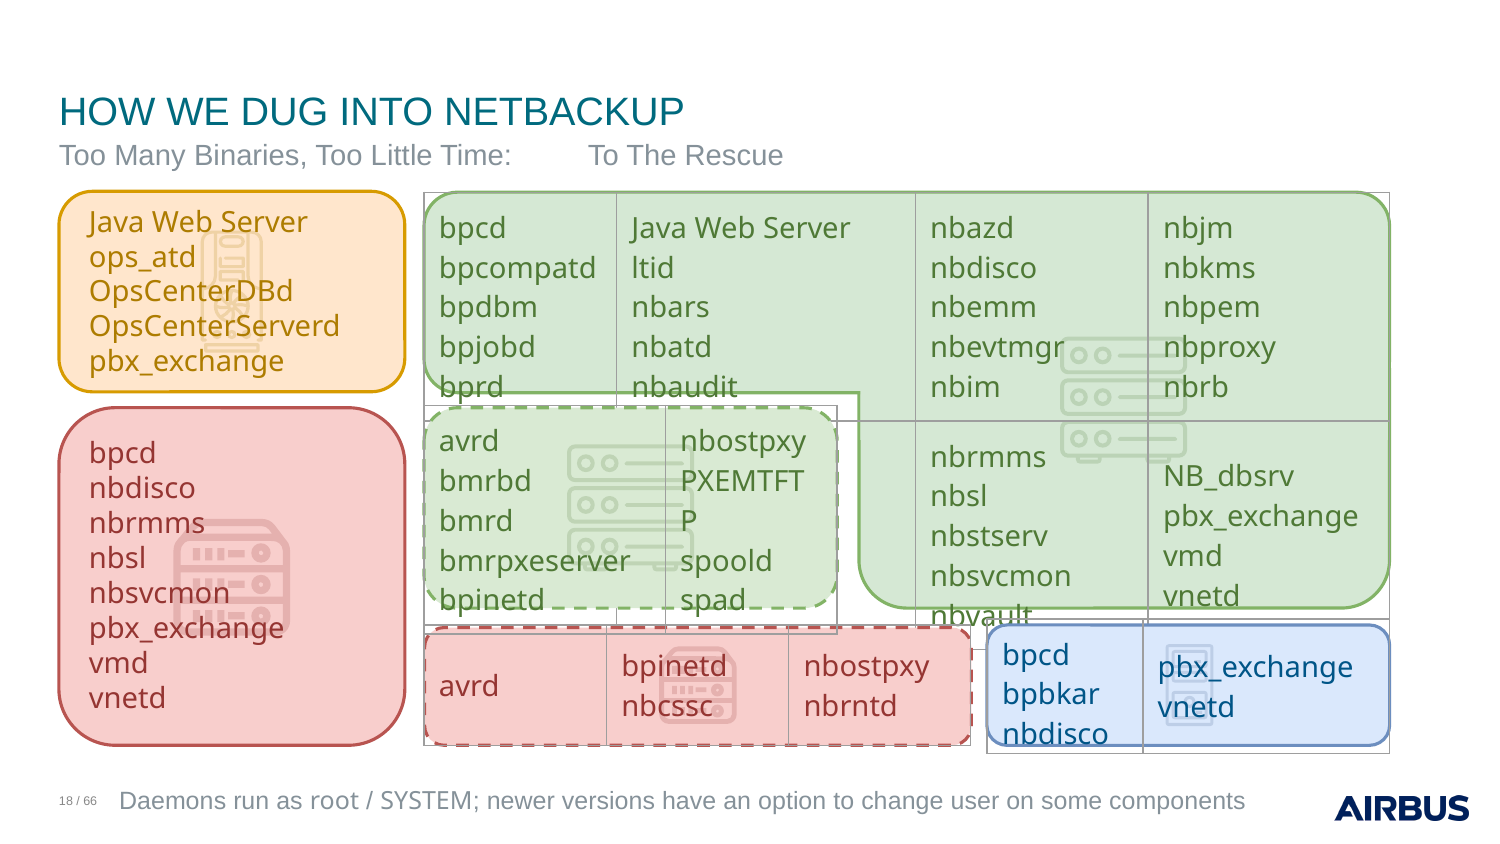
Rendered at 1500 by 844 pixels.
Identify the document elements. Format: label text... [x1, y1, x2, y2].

table_header bpcd bpcompatd bpdbm bpjobd bprd [425, 193, 616, 405]
table_header bpcd bpbkar nbdisco [988, 620, 1142, 753]
table_cell nbrmms nbsl nbstserv nbsvcmon nbvault [916, 422, 1147, 649]
picture [1334, 795, 1469, 821]
table_header nbazd nbdisco nbemm nbevtmgr nbim [916, 193, 1147, 420]
table_header avrd bmrbd bmrd bmrpxeserver bpinetd [425, 406, 665, 624]
table_header Java Web Server ltid nbars nbatd nbaudit [617, 193, 915, 420]
table_header nbostpxy PXEMTFTP spoold spad [666, 406, 836, 624]
text_box Daemons run as root / SYSTEM; newer versions have an option to change user on some components [104, 769, 1322, 830]
table_header bpinetd nbcssc [607, 626, 788, 745]
table_header nbostpxy nbrntd [789, 626, 970, 745]
table_header nbjm nbkms nbpem nbproxy nbrb [1149, 193, 1389, 420]
table_header avrd [425, 626, 606, 745]
text_box bpcd nbdisco nbrmms nbsl nbsvcmon pbx_exchange vmd vnetd [58, 404, 405, 745]
table_cell NB_dbsrv pbx_exchange vmd vnetd [1149, 422, 1389, 618]
table_header pbx_exchange vnetd [1144, 620, 1389, 753]
title HOW WE DUG INTO NETBACKUP Too Many Binaries, Too Little Time: $ ps To The Rescue [58, 80, 1441, 192]
table_cell [838, 422, 915, 624]
text_box Java Web Server ops_atd OpsCenterDBd OpsCenterServerd pbx_exchange [58, 172, 405, 404]
